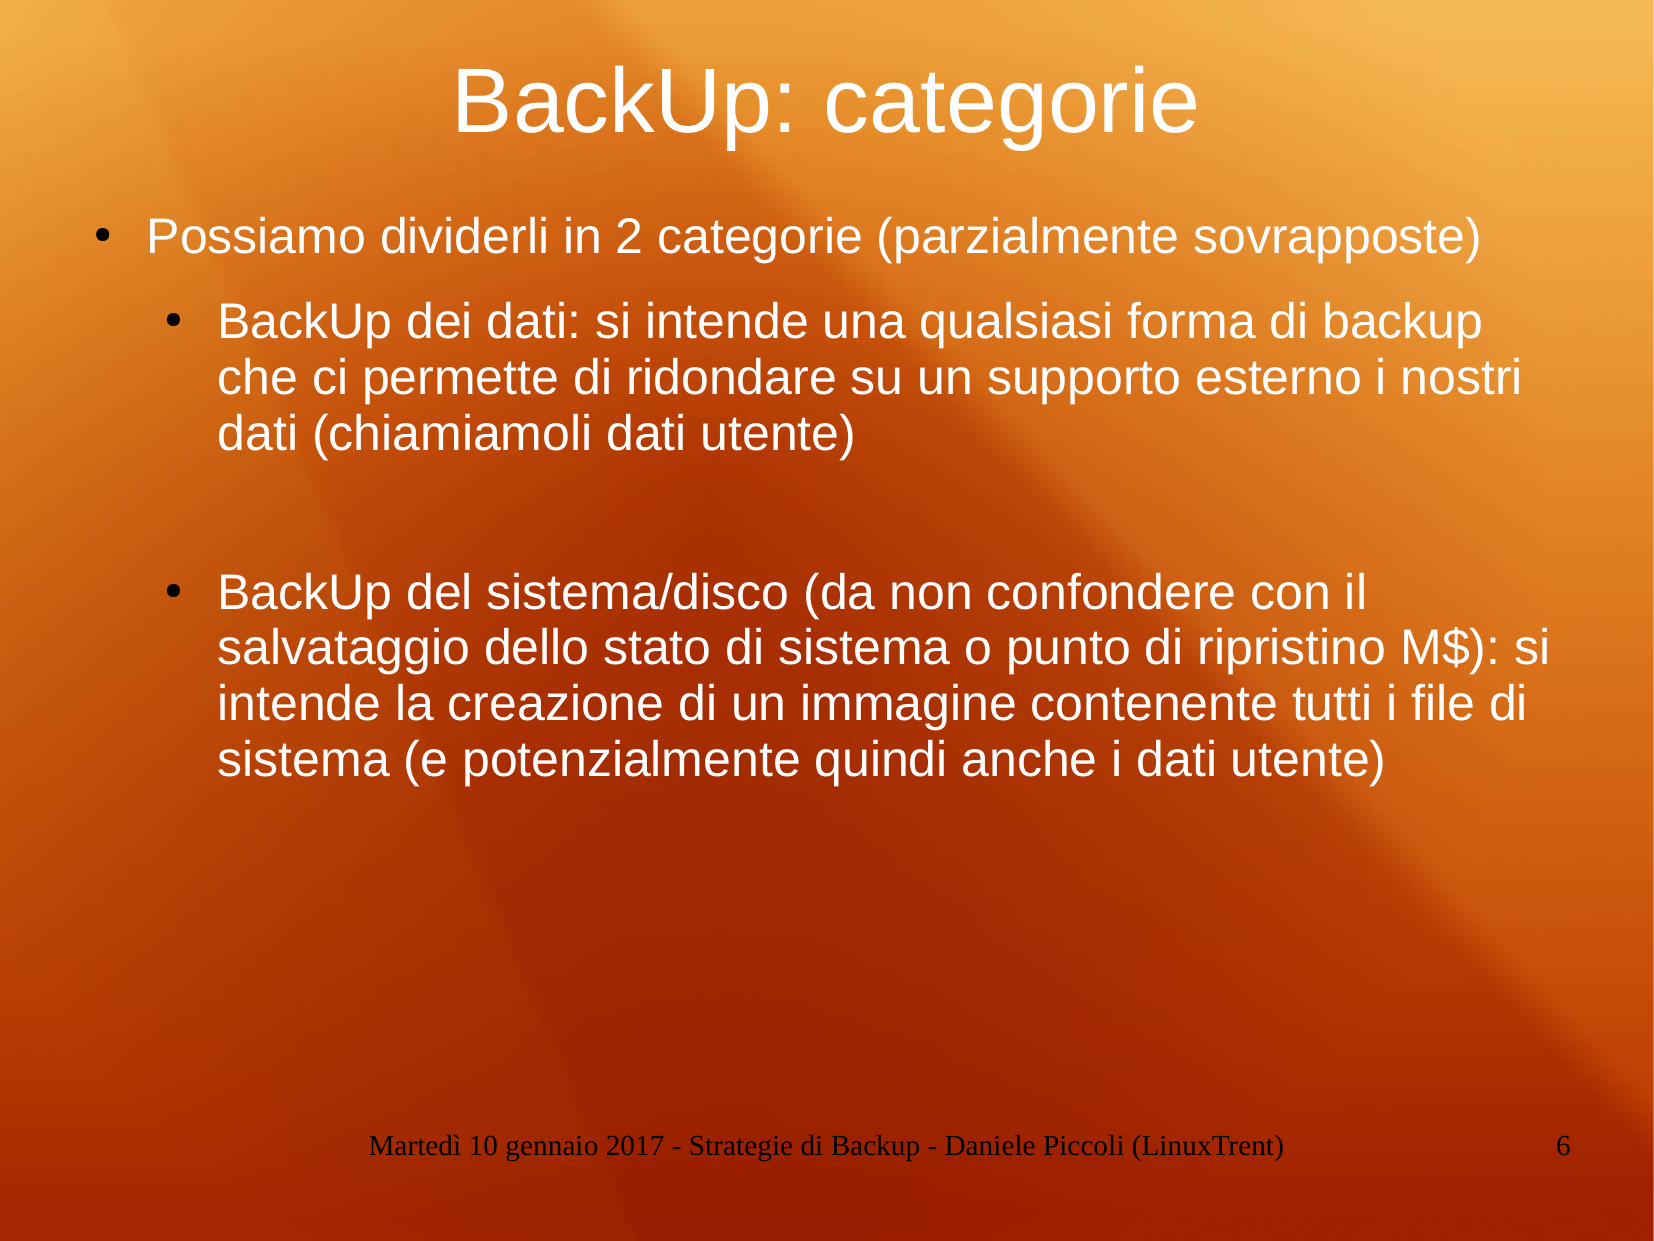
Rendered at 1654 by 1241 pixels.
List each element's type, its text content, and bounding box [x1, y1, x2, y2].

picture [0, 0, 1654, 1241]
title BackUp: categorie [82, 35, 1571, 166]
list Possiamo dividerli in 2 categorie (parzialmente sovrapposte) BackUp dei dati: si intende una qualsiasi forma di backup che ci permette di ridondare su un supporto esterno i nostri dati (chiamiamoli dati utente) BackUp del sistema/disco (da non confondere con il salvataggio dello stato di sistema o punto di ripristino M$): si intende la creazione di un immagine contenente tutti i file di sistema (e potenzialmente quindi anche i dati utente) [75, 208, 1565, 1077]
